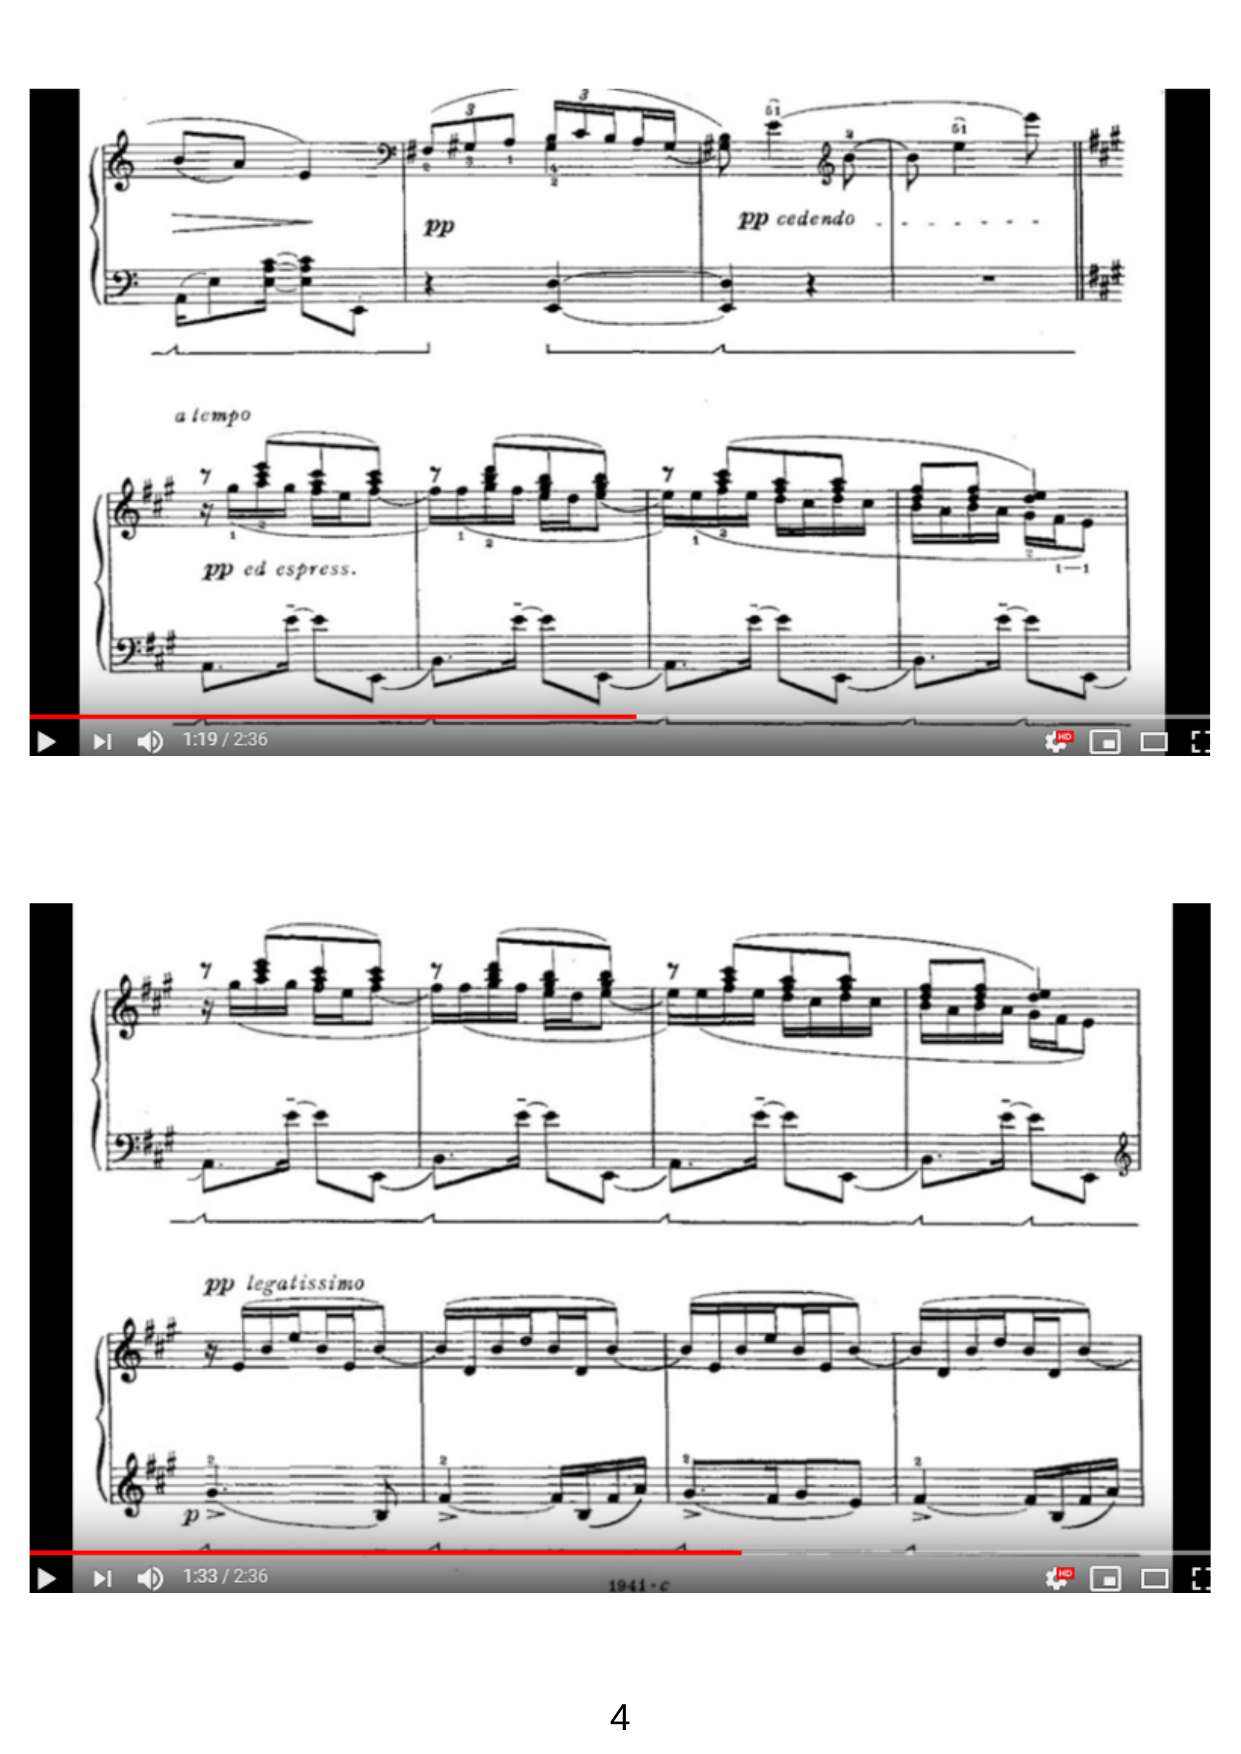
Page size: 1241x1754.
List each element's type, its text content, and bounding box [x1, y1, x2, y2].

text_box 4 [0, 1688, 1241, 1746]
picture [29, 903, 1211, 1593]
picture [29, 70, 1211, 756]
